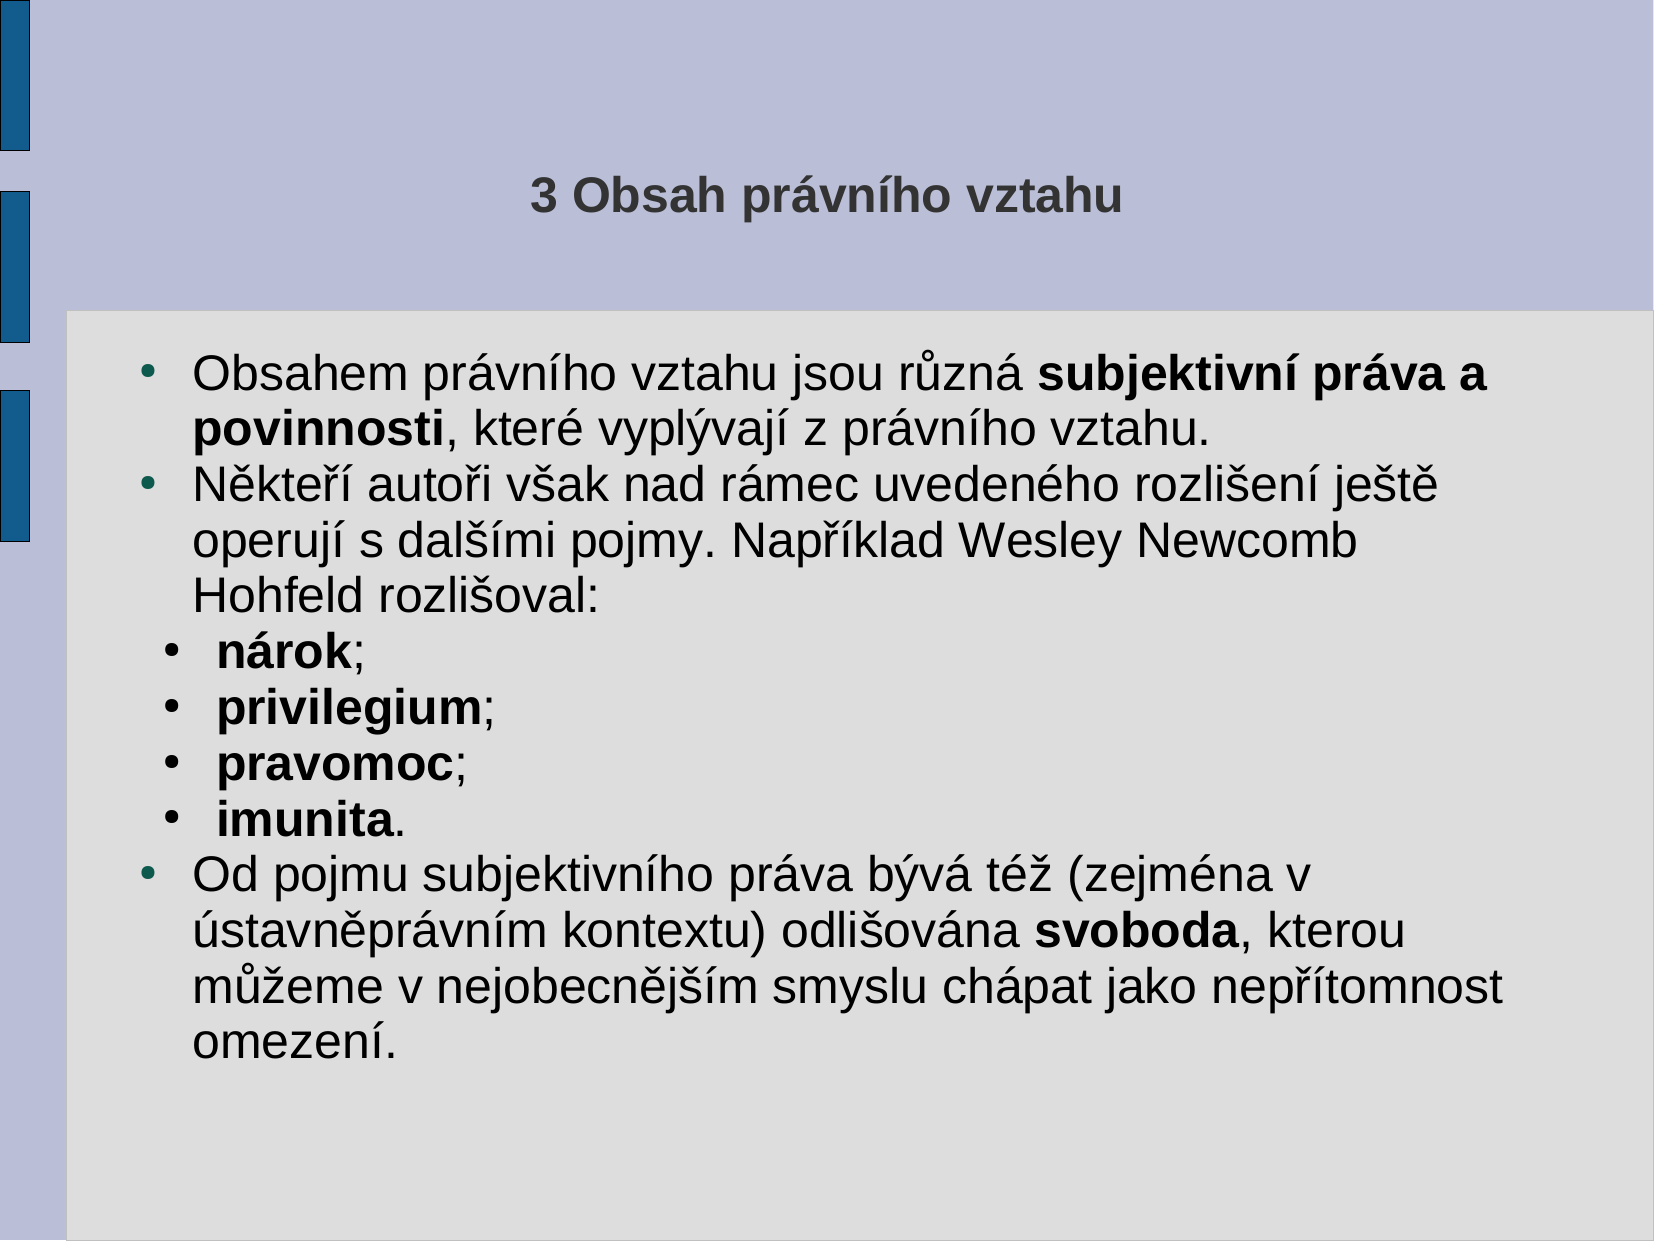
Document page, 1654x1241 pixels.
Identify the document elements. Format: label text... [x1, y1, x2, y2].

title 3 Obsah právního vztahu [121, 91, 1534, 299]
list Obsahem právního vztahu jsou různá subjektivní práva a povinnosti, které vyplývají z právního vztahu. Někteří autoři však nad rámec uvedeného rozlišení ještě operují s dalšími pojmy. Například Wesley Newcomb Hohfeld rozlišoval: nárok; privilegium; pravomoc; imunita. Od pojmu subjektivního práva bývá též (zejména v ústavněprávním kontextu) odlišována svoboda, kterou můžeme v nejobecnějším smyslu chápat jako nepřítomnost omezení. [121, 344, 1534, 1127]
